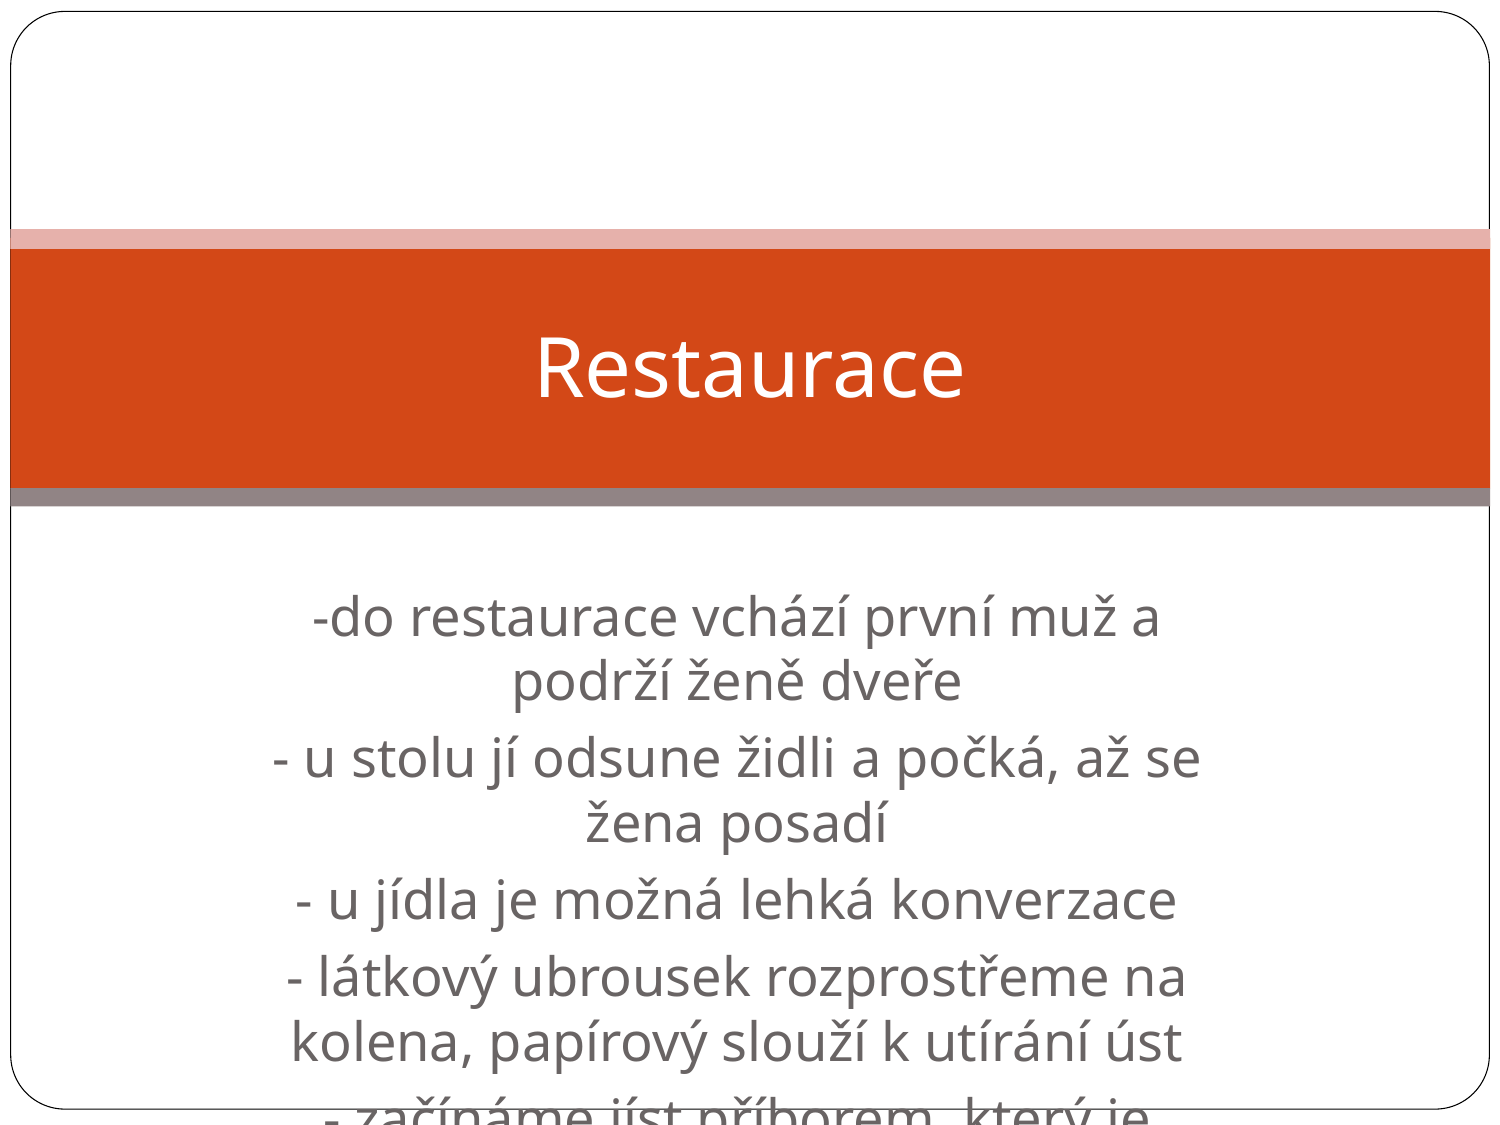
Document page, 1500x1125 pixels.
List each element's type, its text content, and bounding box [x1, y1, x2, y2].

title Restaurace [75, 247, 1426, 489]
text_box -do restaurace vchází první muž a podrží ženě dveře - u stolu jí odsune židli a počká, až se žena posadí - u jídla je možná lehká konverzace - látkový ubrousek rozprostřeme na kolena, papírový slouží k utírání úst - začínáme jíst příborem, který je nejdále od talíře [212, 574, 1263, 1125]
